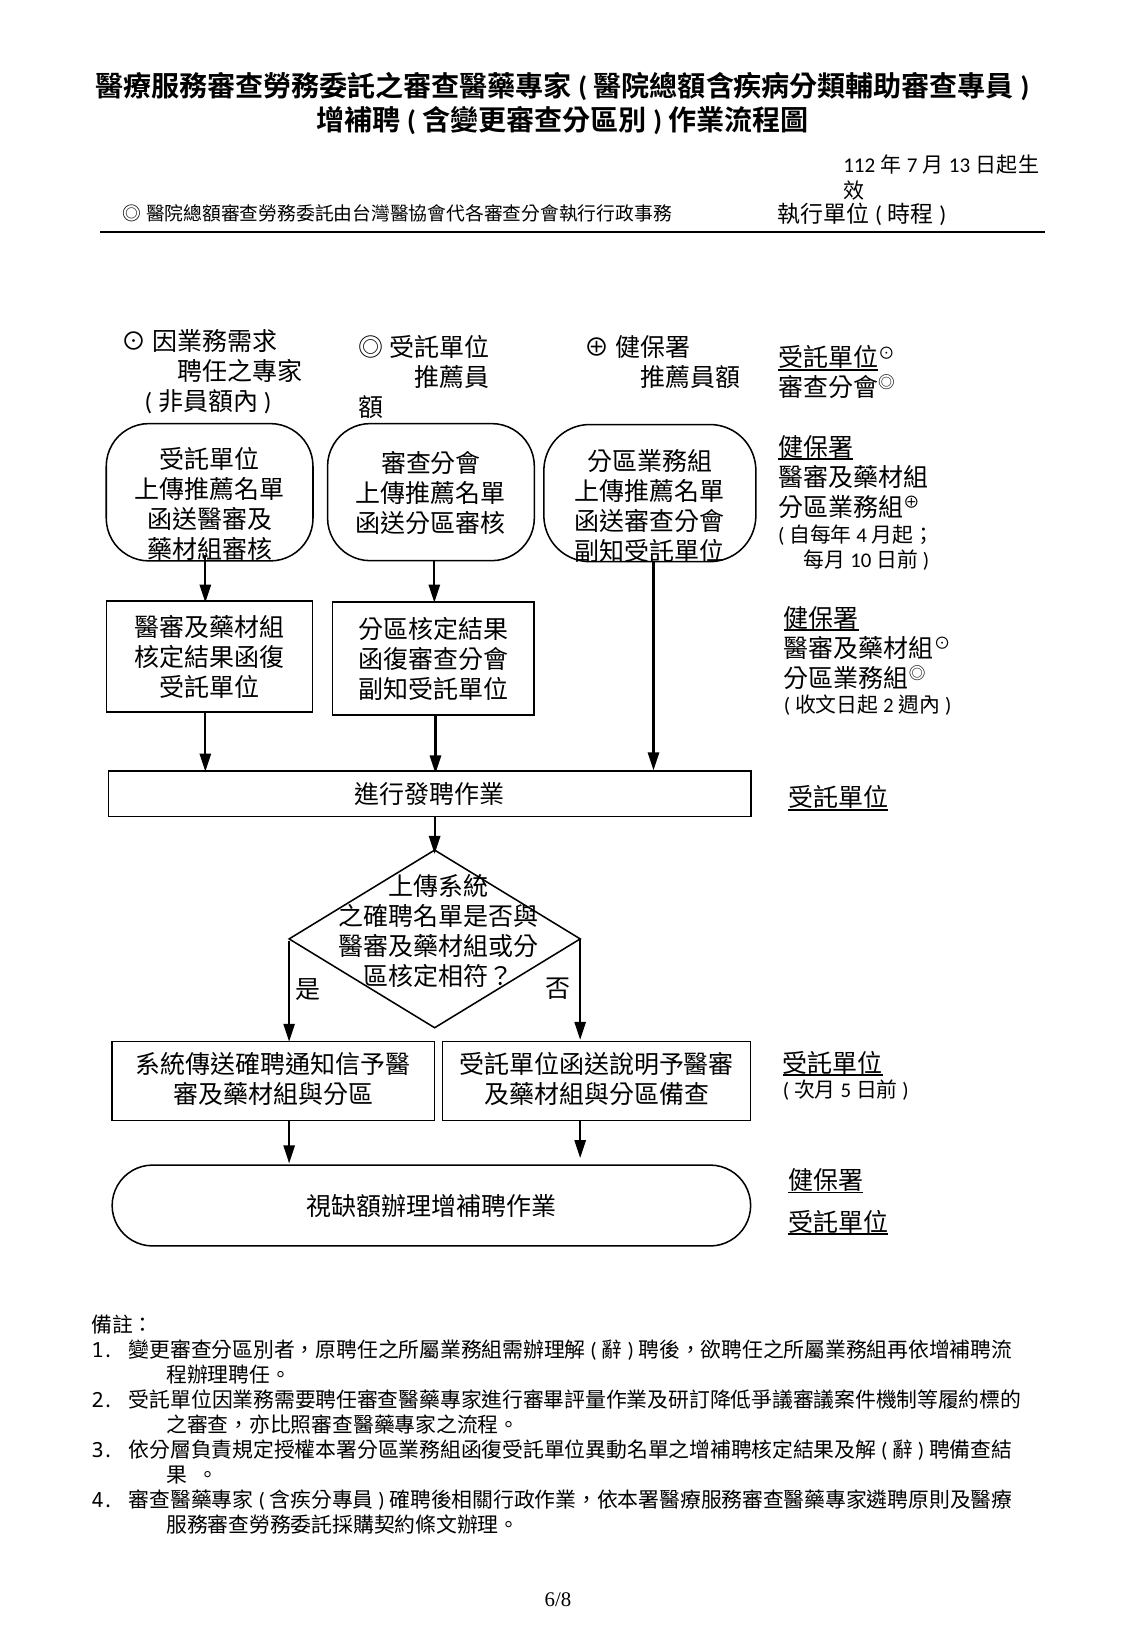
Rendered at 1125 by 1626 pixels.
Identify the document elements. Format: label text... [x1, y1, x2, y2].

text_box 視缺額辦理增補聘作業 [112, 1165, 751, 1246]
text_box 健保署 醫審及藥材組⊙ 分區業務組◎ (收文日起2週內) [769, 595, 1039, 725]
text_box ◎受託單位 推薦員額 [344, 324, 518, 429]
text_box 醫審及藥材組 核定結果函復 受託單位 [107, 601, 313, 712]
text_box 112年7月13日起生效 [828, 144, 1074, 185]
text_box ◎醫院總額審查勞務委託由台灣醫協會代各審查分會執行行政事務 [108, 194, 686, 232]
text_box 否 [531, 965, 579, 1010]
text_box 分區核定結果 函復審查分會 副知受託單位 [333, 602, 534, 715]
text_box ⊕健保署 推薦員額 [519, 324, 756, 399]
text_box 受託單位⊙ 審查分會◎ 健保署 醫審及藥材組 分區業務組⊕ (自每年4月起； 每月10日前) [763, 334, 1045, 579]
text_box 受託單位函送說明予醫審及藥材組與分區備查 [442, 1041, 751, 1121]
text_box 上傳系統 之確聘名單是否與醫審及藥材組或分區核定相符？ [316, 863, 562, 1002]
text_box 醫療服務審查勞務委託之審查醫藥專家(醫院總額含疾病分類輔助審查專員) 增補聘(含變更審查分區別)作業流程圖 [0, 61, 1125, 144]
text_box 受託單位 (次月5日前) [768, 1040, 985, 1140]
text_box 6/8 [0, 1571, 1121, 1625]
text_box 否 [581, 965, 586, 1010]
text_box 備註： 變更審查分區別者，原聘任之所屬業務組需辦理解(辭)聘後，欲聘任之所屬業務組再依增補聘流程辦理聘任。 受託單位因業務需要聘任審查醫藥專家進行審畢評量作業及研訂降低爭議審議案件機制等履約標的之審查，亦比照審查醫藥專家之流程。 依分層負責規定授權本署分區業務組函復受託單位異動名單之增補聘核定結果及解(辭)聘備查結果 。 審查醫藥專家(含疾分專員)確聘後相關行政作業，依本署醫療服務審查醫藥專家遴聘原則及醫療服務審查勞務委託採購契約條文辦理。 [76, 1303, 1041, 1522]
text_box 分區業務組 上傳推薦名單 函送審查分會 副知受託單位 [543, 424, 756, 562]
text_box 健保署 [773, 1157, 994, 1202]
text_box 受託單位 上傳推薦名單 函送醫審及 藥材組審核 [106, 423, 313, 561]
text_box 受託單位 [773, 1199, 990, 1244]
text_box 系統傳送確聘通知信予醫審及藥材組與分區 [112, 1041, 435, 1121]
text_box 是 [281, 966, 336, 1011]
text_box 審查分會 上傳推薦名單函送分區審核 [327, 423, 535, 561]
text_box 進行發聘作業 [108, 771, 751, 816]
text_box 受託單位 [773, 774, 922, 819]
text_box ⊙因業務需求 聘任之專家 (非員額內) [107, 318, 327, 423]
text_box 執行單位(時程) [763, 192, 1125, 235]
